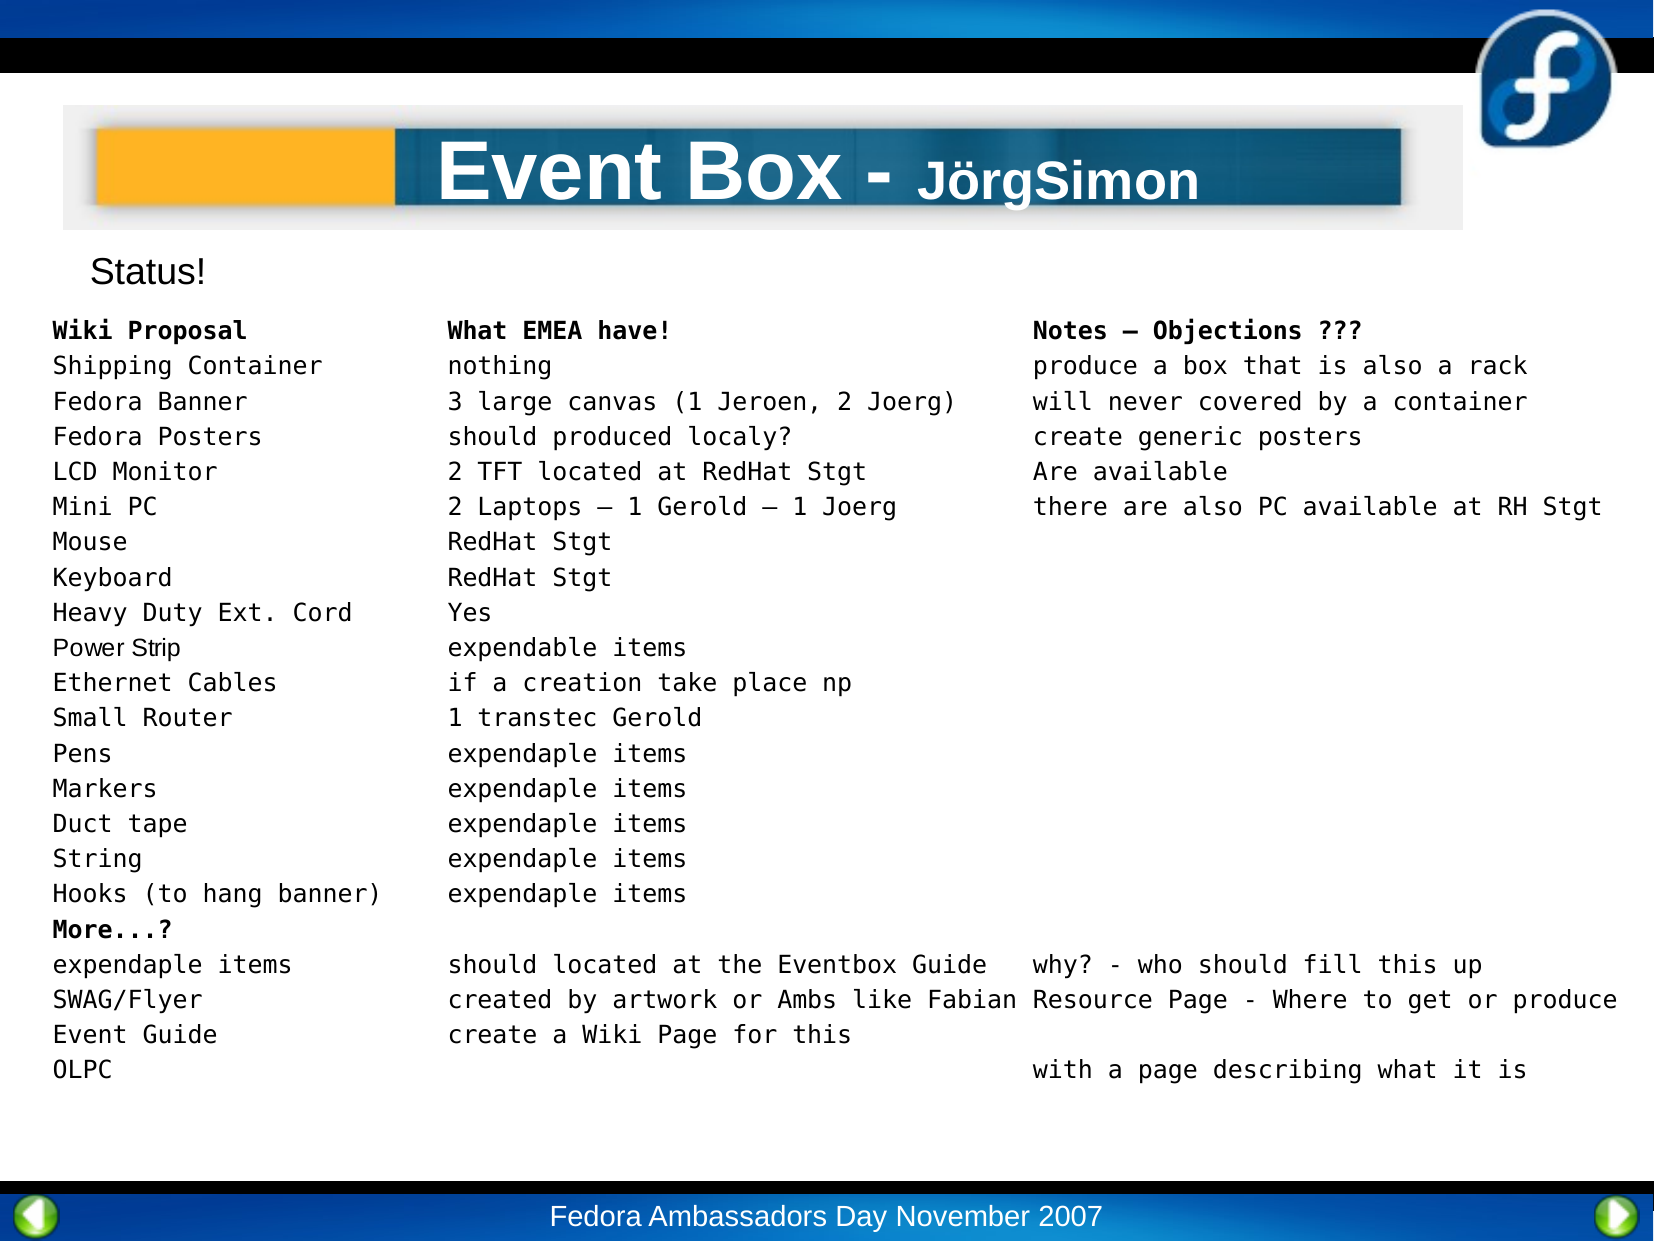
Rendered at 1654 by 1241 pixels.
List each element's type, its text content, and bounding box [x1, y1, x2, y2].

picture [0, 0, 1654, 251]
picture [1058, 1208, 1066, 1220]
text_box Event Box - JörgSimon [421, 117, 1216, 226]
picture [1008, 1212, 1016, 1217]
chart [50, 312, 1645, 1153]
text_box Status! [75, 243, 1463, 301]
picture [0, 1194, 1654, 1241]
picture [1074, 1208, 1082, 1223]
